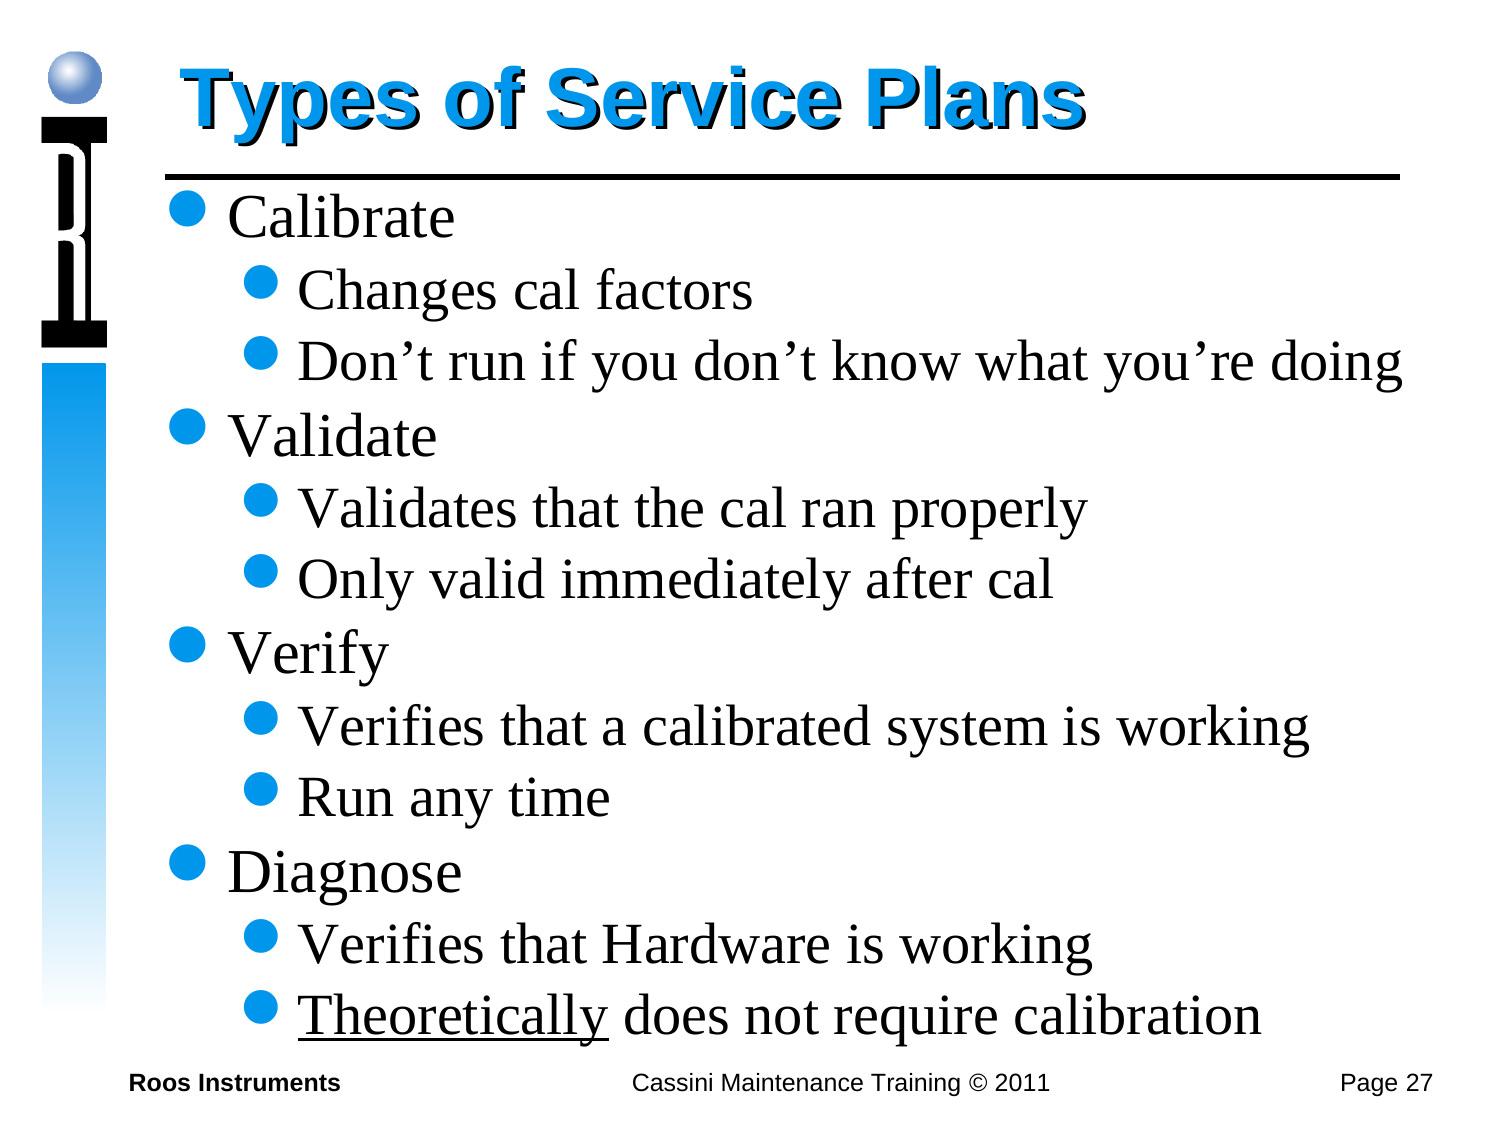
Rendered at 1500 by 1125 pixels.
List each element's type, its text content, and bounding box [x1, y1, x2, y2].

list Calibrate Changes cal factors Don’t run if you don’t know what you’re doing Validate Validates that the cal ran properly Only valid immediately after cal Verify Verifies that a calibrated system is working Run any time Diagnose Verifies that Hardware is working Theoretically does not require calibration [150, 174, 1426, 1125]
title Types of Service Plans [165, 43, 1441, 152]
